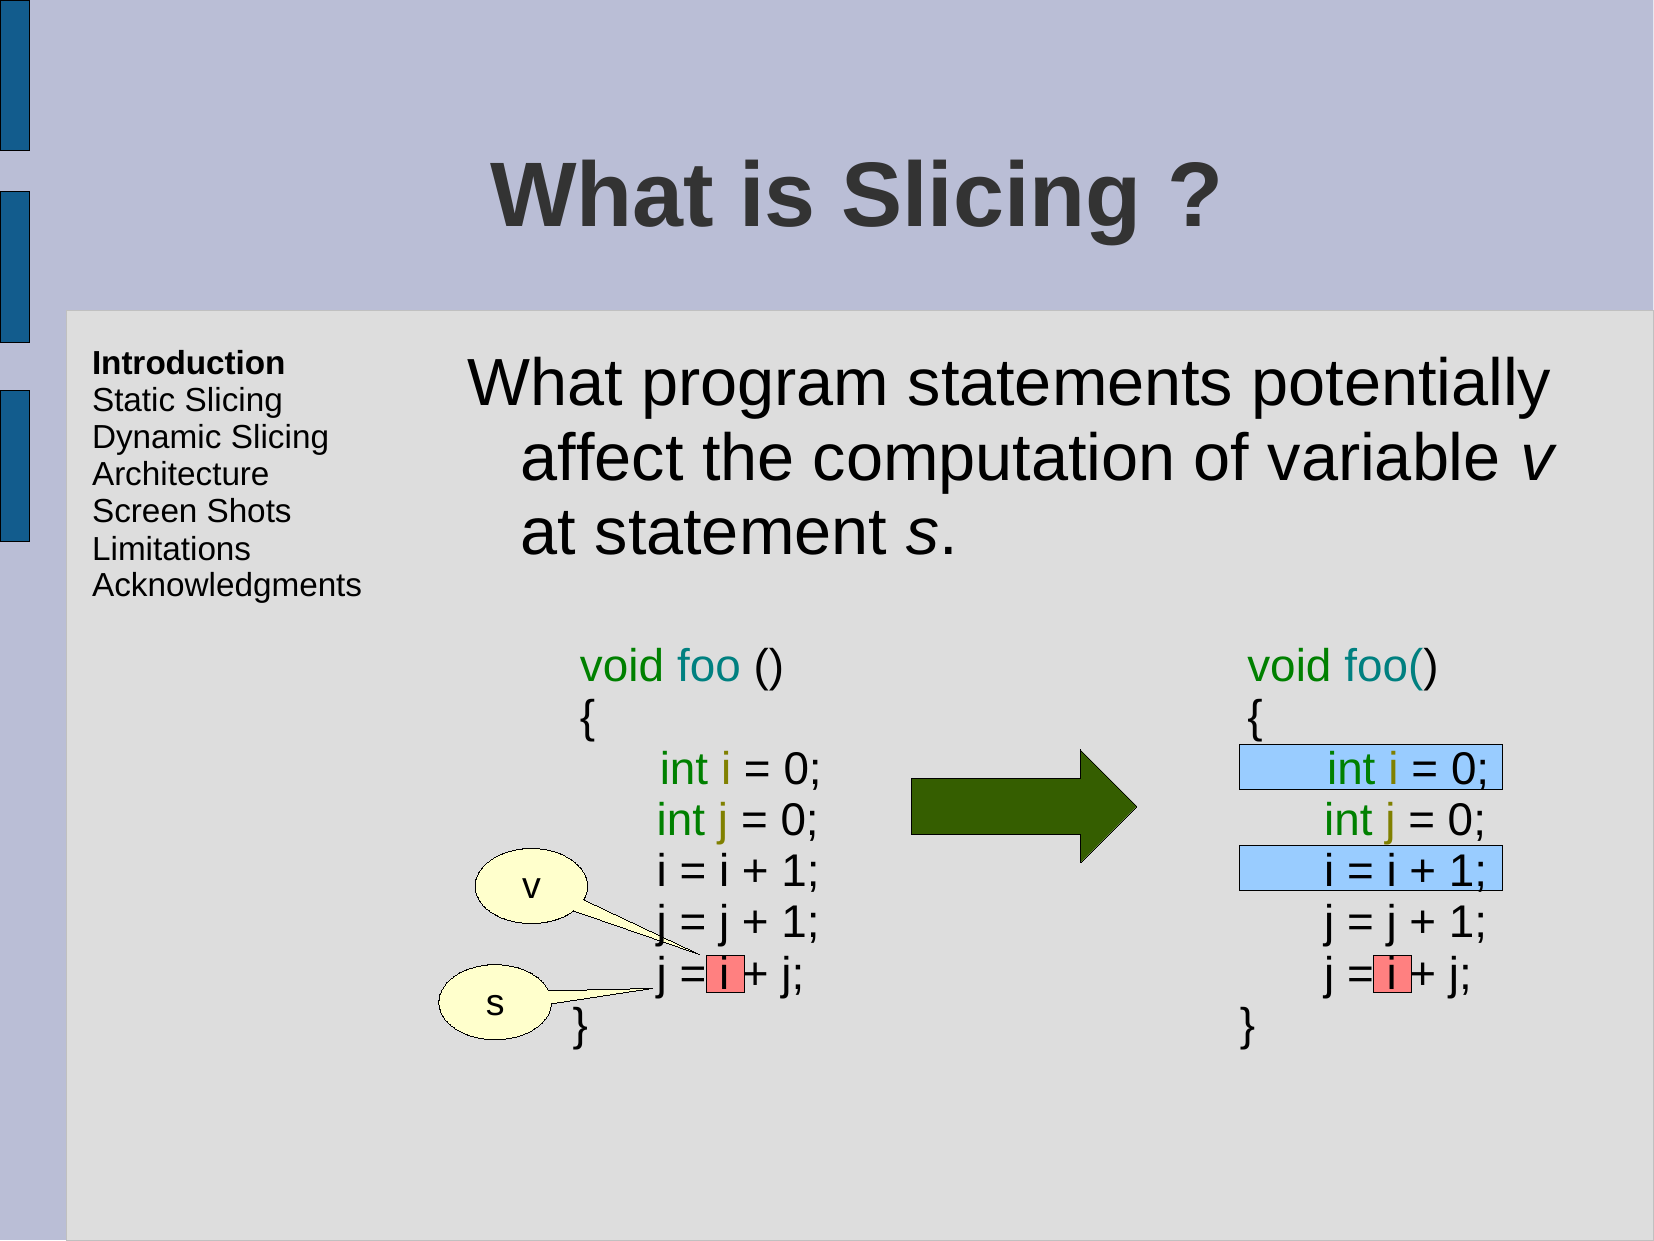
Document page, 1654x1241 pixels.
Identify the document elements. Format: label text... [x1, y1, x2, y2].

list void foo () { int i = 0; int j = 0; i = i + 1; j = j + 1; j = i + j; } [562, 640, 841, 1051]
list void foo() { int i = 0; int j = 0; i = i + 1; j = j + 1; j = i + j; } [1229, 640, 1508, 1051]
list What program statements potentially affect the computation of variable v at statement s. [450, 344, 1613, 601]
text_box [911, 749, 1137, 863]
text_box v [475, 848, 562, 924]
list Introduction Static Slicing Dynamic Slicing Architecture Screen Shots Limitations Acknowledgments [74, 344, 403, 1126]
title What is Slicing ? [121, 91, 1534, 299]
text_box s [438, 964, 653, 1040]
